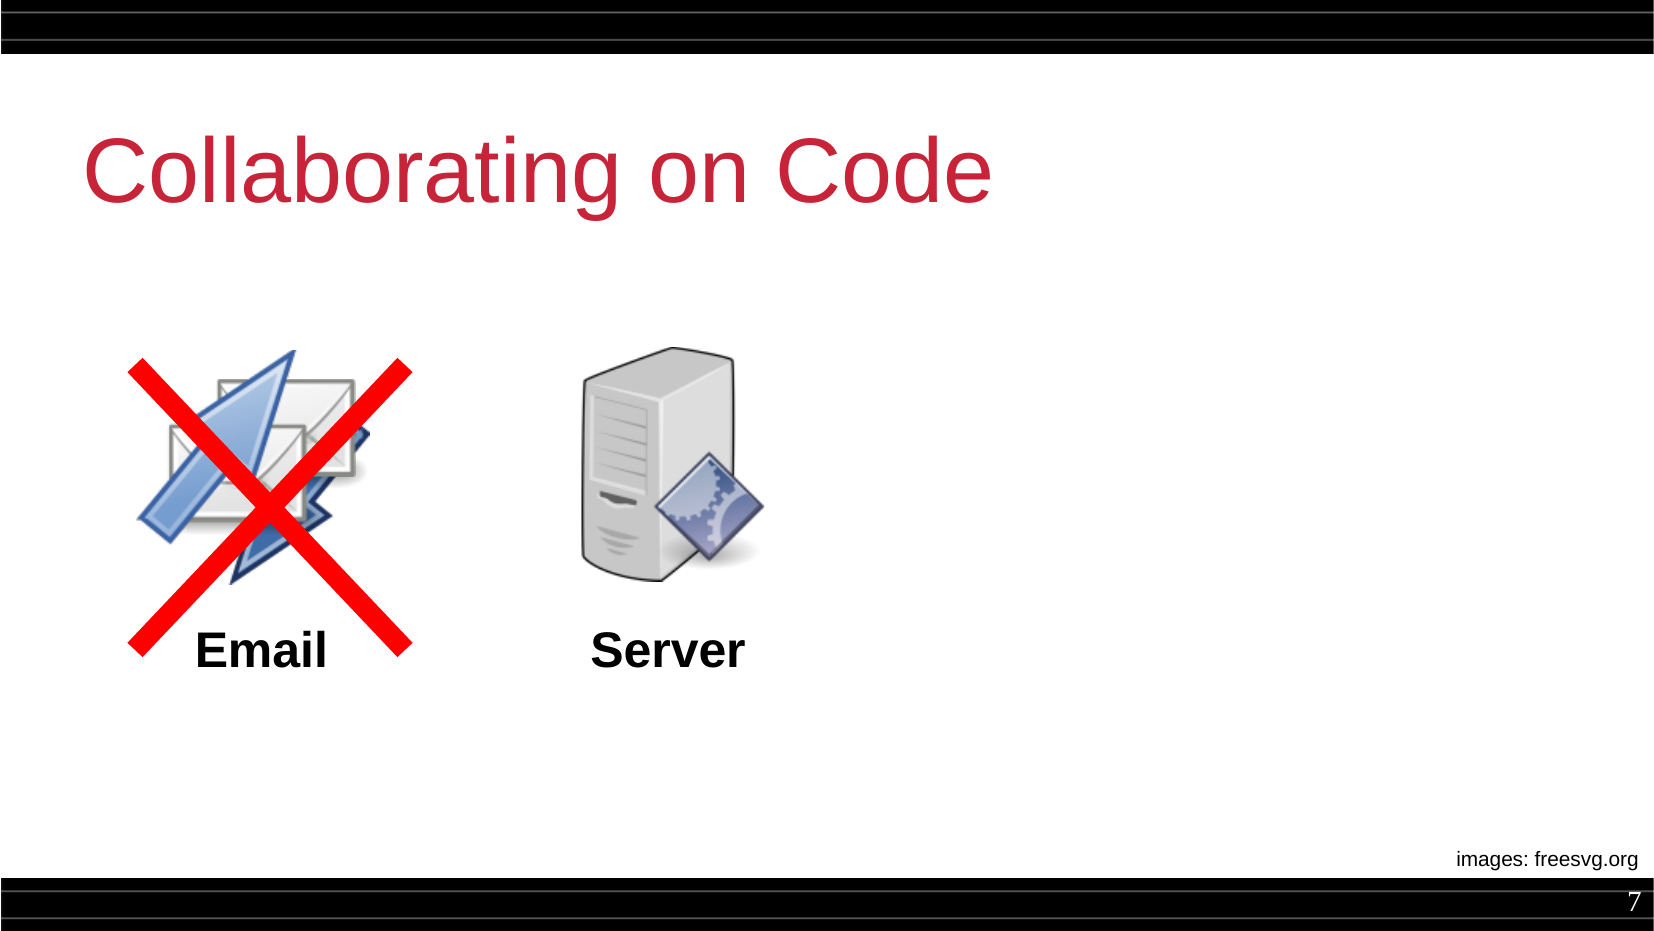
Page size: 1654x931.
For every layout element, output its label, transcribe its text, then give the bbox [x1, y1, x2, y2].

picture [135, 382, 255, 586]
picture [1, 0, 1654, 54]
picture [1, 878, 1654, 931]
picture [285, 419, 370, 586]
picture [555, 347, 791, 582]
text_box Server [575, 615, 761, 686]
title Collaborating on Code [82, 92, 1571, 249]
text_box Email [180, 615, 344, 686]
picture [135, 350, 370, 491]
picture [211, 524, 329, 586]
text_box images: freesvg.org [1441, 840, 1654, 879]
